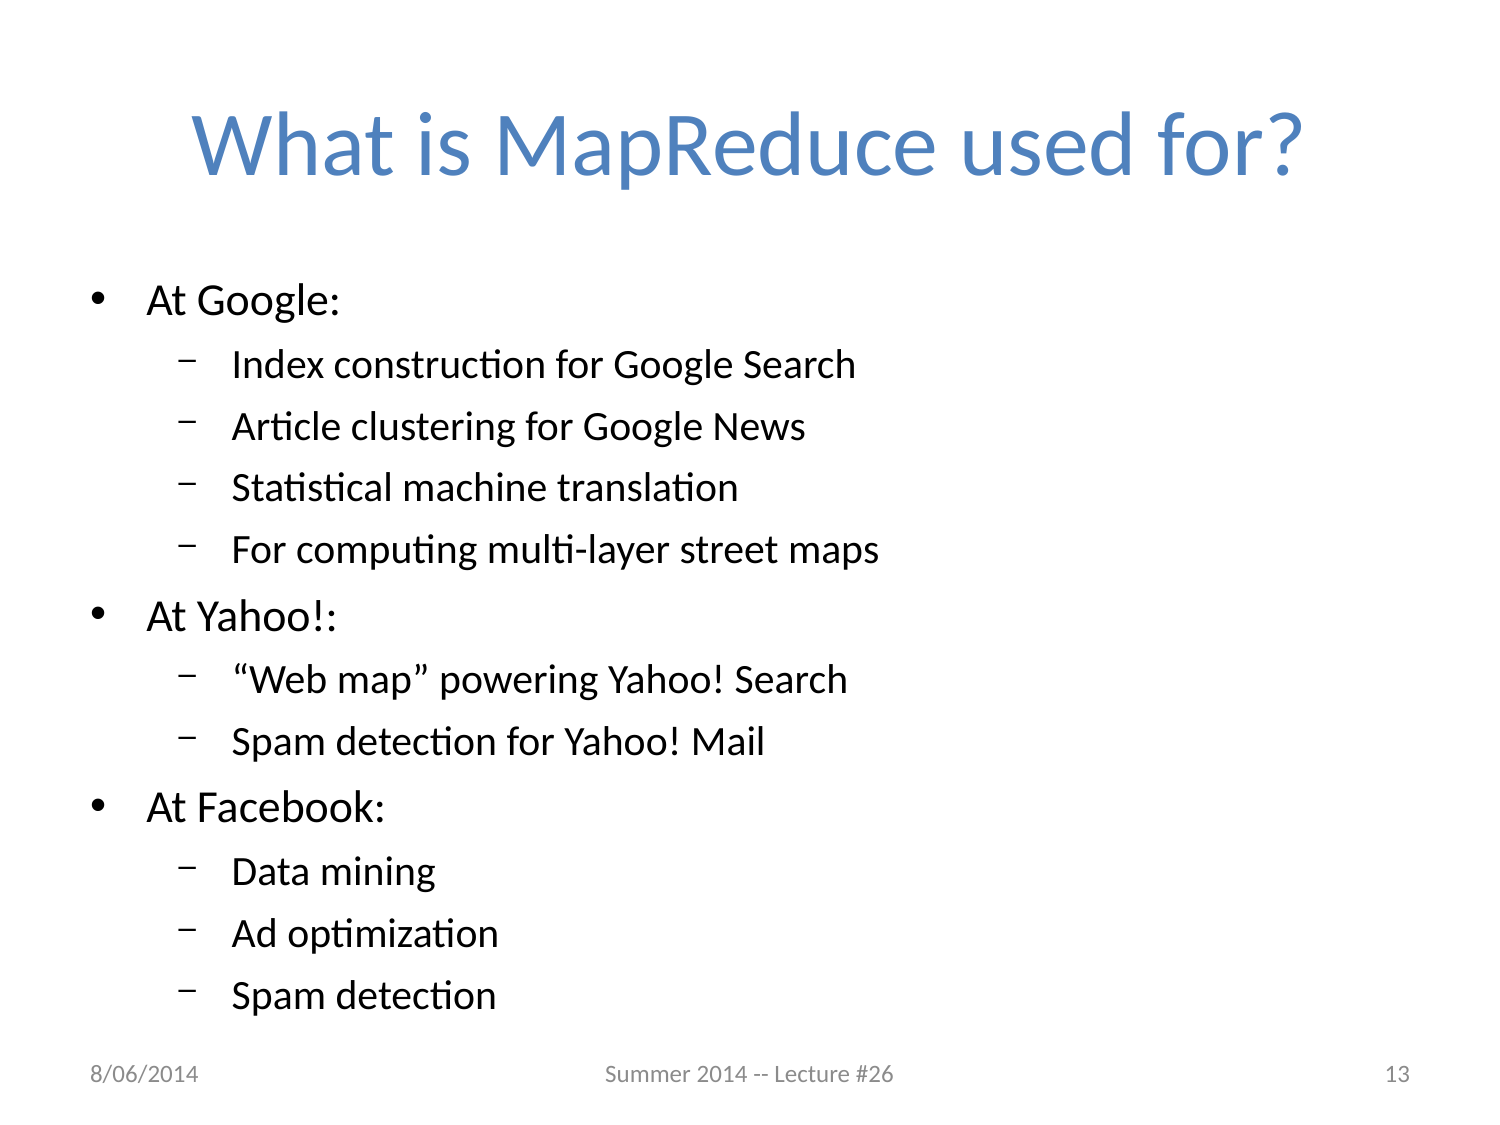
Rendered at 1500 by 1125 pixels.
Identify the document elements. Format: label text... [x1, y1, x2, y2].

list At Google: Index construction for Google Search Article clustering for Google News Statistical machine translation For computing multi-layer street maps At Yahoo!: “Web map” powering Yahoo! Search Spam detection for Yahoo! Mail At Facebook: Data mining Ad optimization Spam detection [75, 262, 1425, 1073]
title What is MapReduce used for? [75, 45, 1425, 233]
slide_number <number> [1074, 1042, 1425, 1103]
footer Summer 2014 -- Lecture #26 [512, 1042, 988, 1103]
slide_number 8/06/2014 [75, 1042, 425, 1103]
